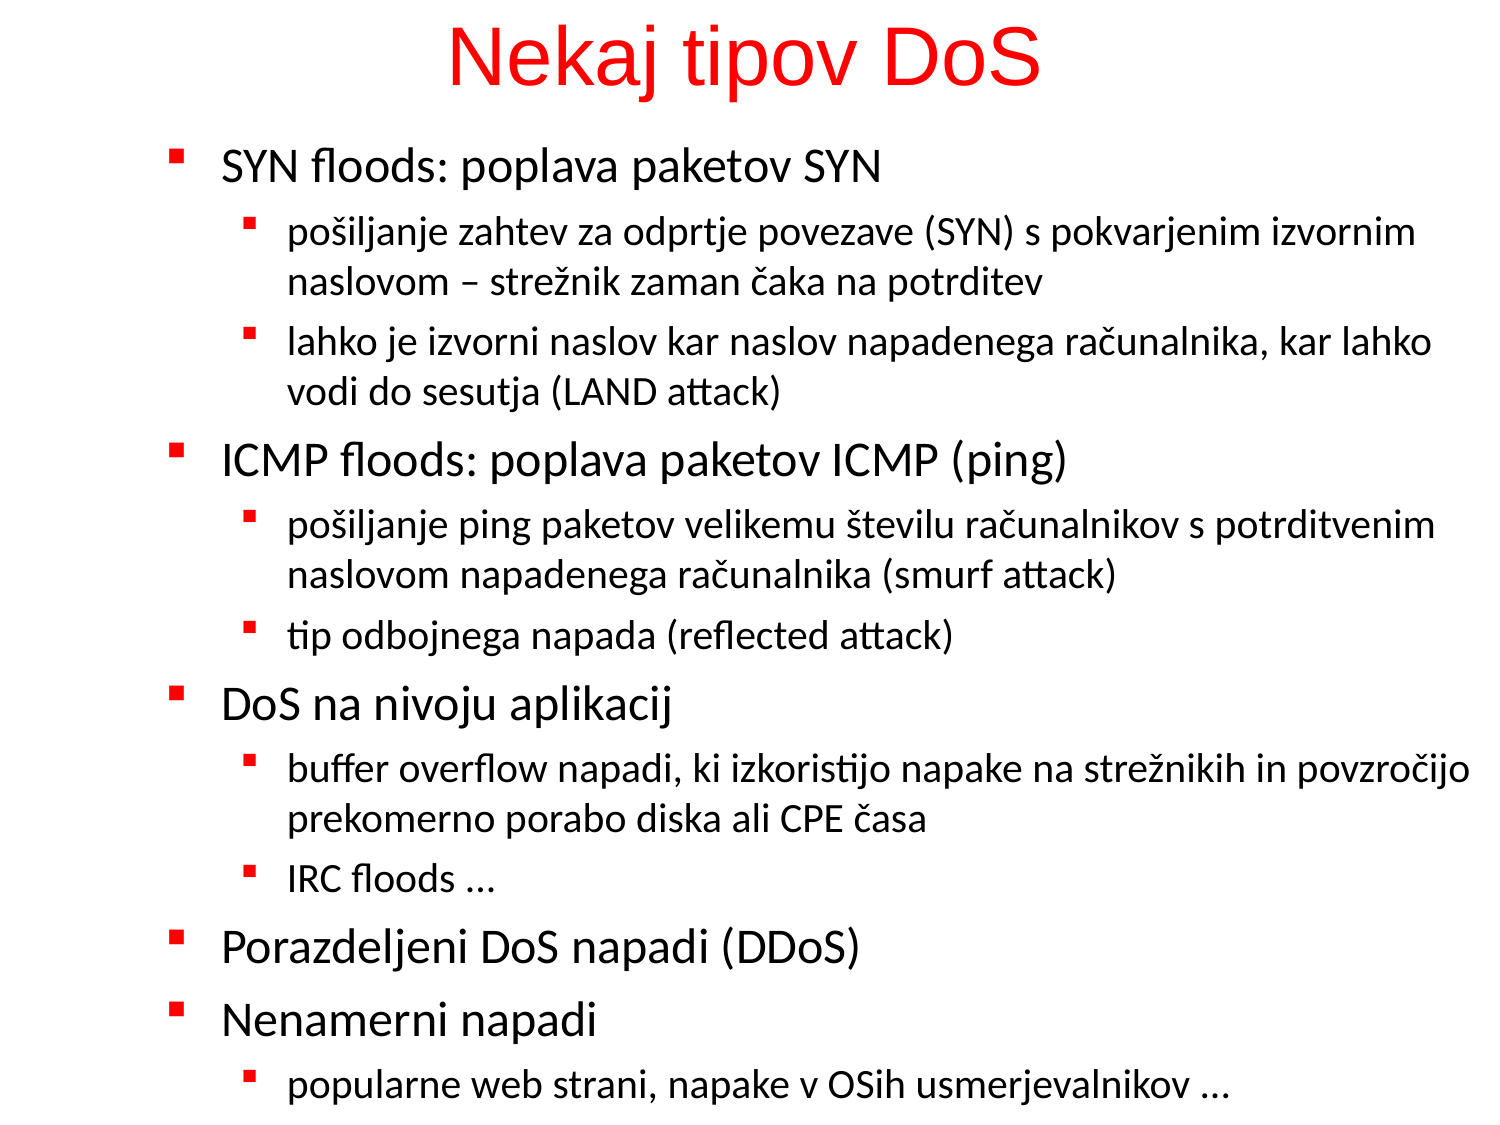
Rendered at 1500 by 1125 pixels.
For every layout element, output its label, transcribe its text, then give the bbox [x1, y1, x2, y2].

list SYN floods: poplava paketov SYN pošiljanje zahtev za odprtje povezave (SYN) s pokvarjenim izvornim naslovom – strežnik zaman čaka na potrditev lahko je izvorni naslov kar naslov napadenega računalnika, kar lahko vodi do sesutja (LAND attack) ICMP floods: poplava paketov ICMP (ping) pošiljanje ping paketov velikemu številu računalnikov s potrditvenim naslovom napadenega računalnika (smurf attack) tip odbojnega napada (reflected attack) DoS na nivoju aplikacij buffer overflow napadi, ki izkoristijo napake na strežnikih in povzročijo prekomerno porabo diska ali CPE časa IRC floods ... Porazdeljeni DoS napadi (DDoS) Nenamerni napadi popularne web strani, napake v OSih usmerjevalnikov ... [150, 125, 1500, 1125]
title Nekaj tipov DoS [70, 0, 1421, 110]
